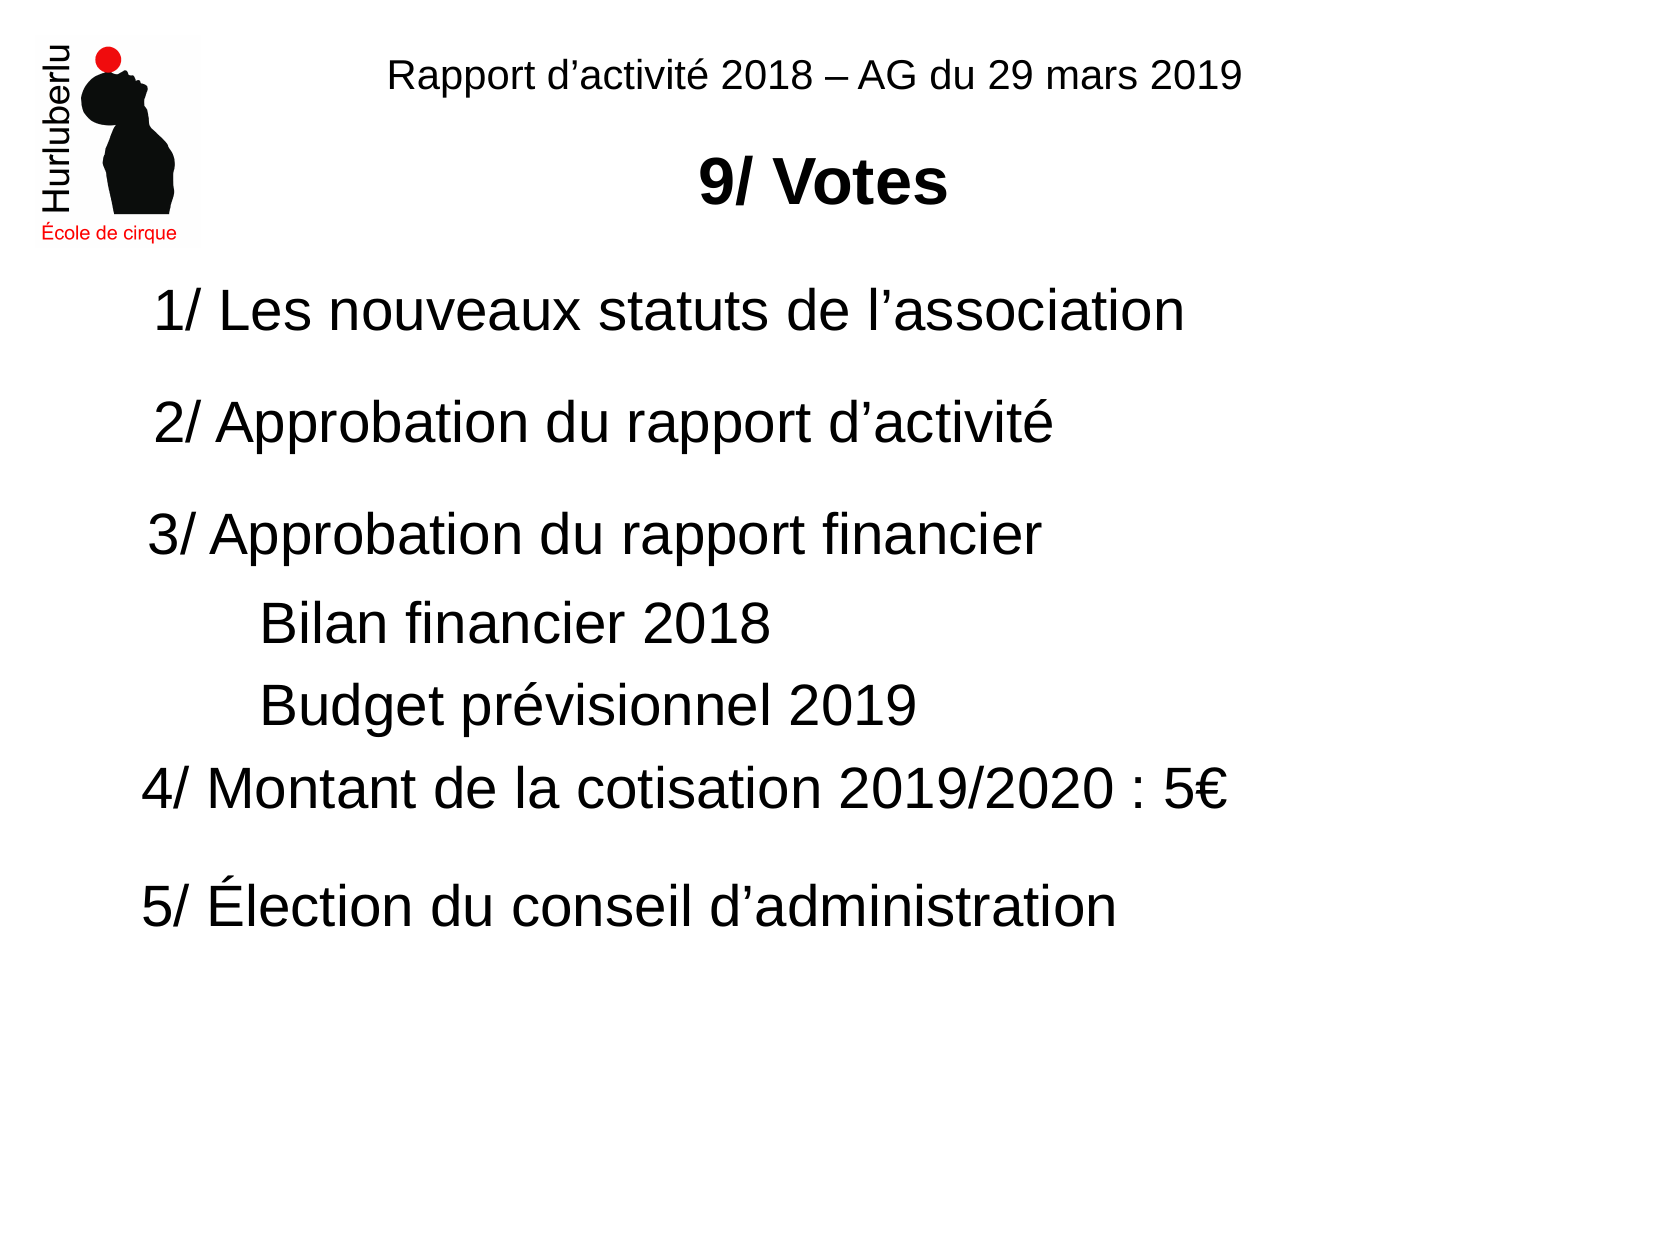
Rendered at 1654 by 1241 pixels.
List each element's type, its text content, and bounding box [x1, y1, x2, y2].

text_box 4/ Montant de la cotisation 2019/2020 : 5€ [141, 755, 1347, 873]
title Rapport d’activité 2018 – AG du 29 mars 2019 9/ Votes [70, 23, 1559, 248]
text_box 5/ Élection du conseil d’administration [141, 873, 1347, 1004]
text_box 3/ Approbation du rapport financier [147, 501, 1353, 632]
text_box Bilan financier 2018 [259, 590, 1465, 673]
text_box 1/ Les nouveaux statuts de l’association [153, 277, 1359, 389]
text_box Budget prévisionnel 2019 [259, 673, 1465, 804]
picture [35, 35, 201, 249]
text_box 2/ Approbation du rapport d’activité [153, 389, 1359, 520]
